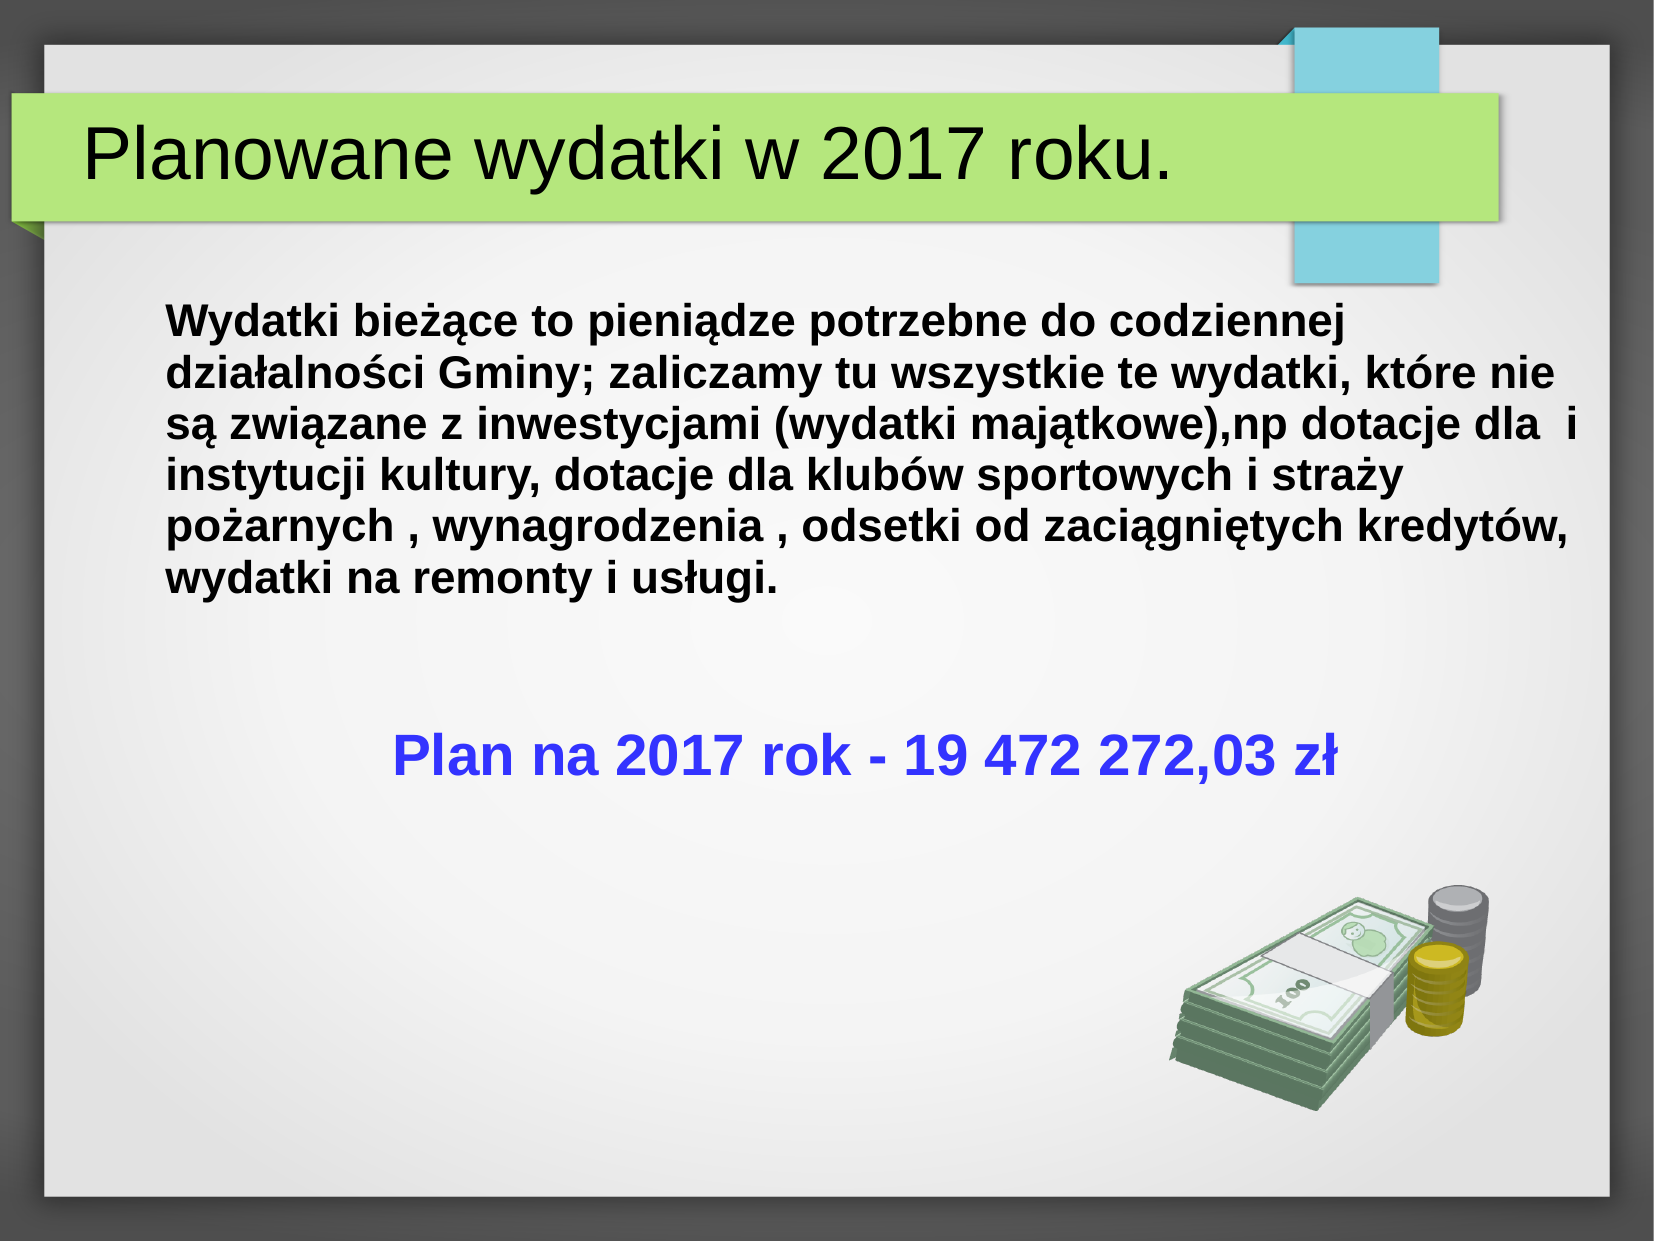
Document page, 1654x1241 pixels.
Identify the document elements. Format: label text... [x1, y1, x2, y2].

picture [0, 0, 1654, 1241]
title Planowane wydatki w 2017 roku. [82, 94, 1264, 213]
list Wydatki bieżące to pieniądze potrzebne do codziennej działalności Gminy; zaliczamy tu wszystkie te wydatki, które nie są związane z inwestycjami (wydatki majątkowe),np dotacje dla i instytucji kultury, dotacje dla klubów sportowych i straży pożarnych , wynagrodzenia , odsetki od zaciągniętych kredytów, wydatki na remonty i usługi. Plan na 2017 rok - 19 472 272,03 zł [94, 295, 1583, 1015]
